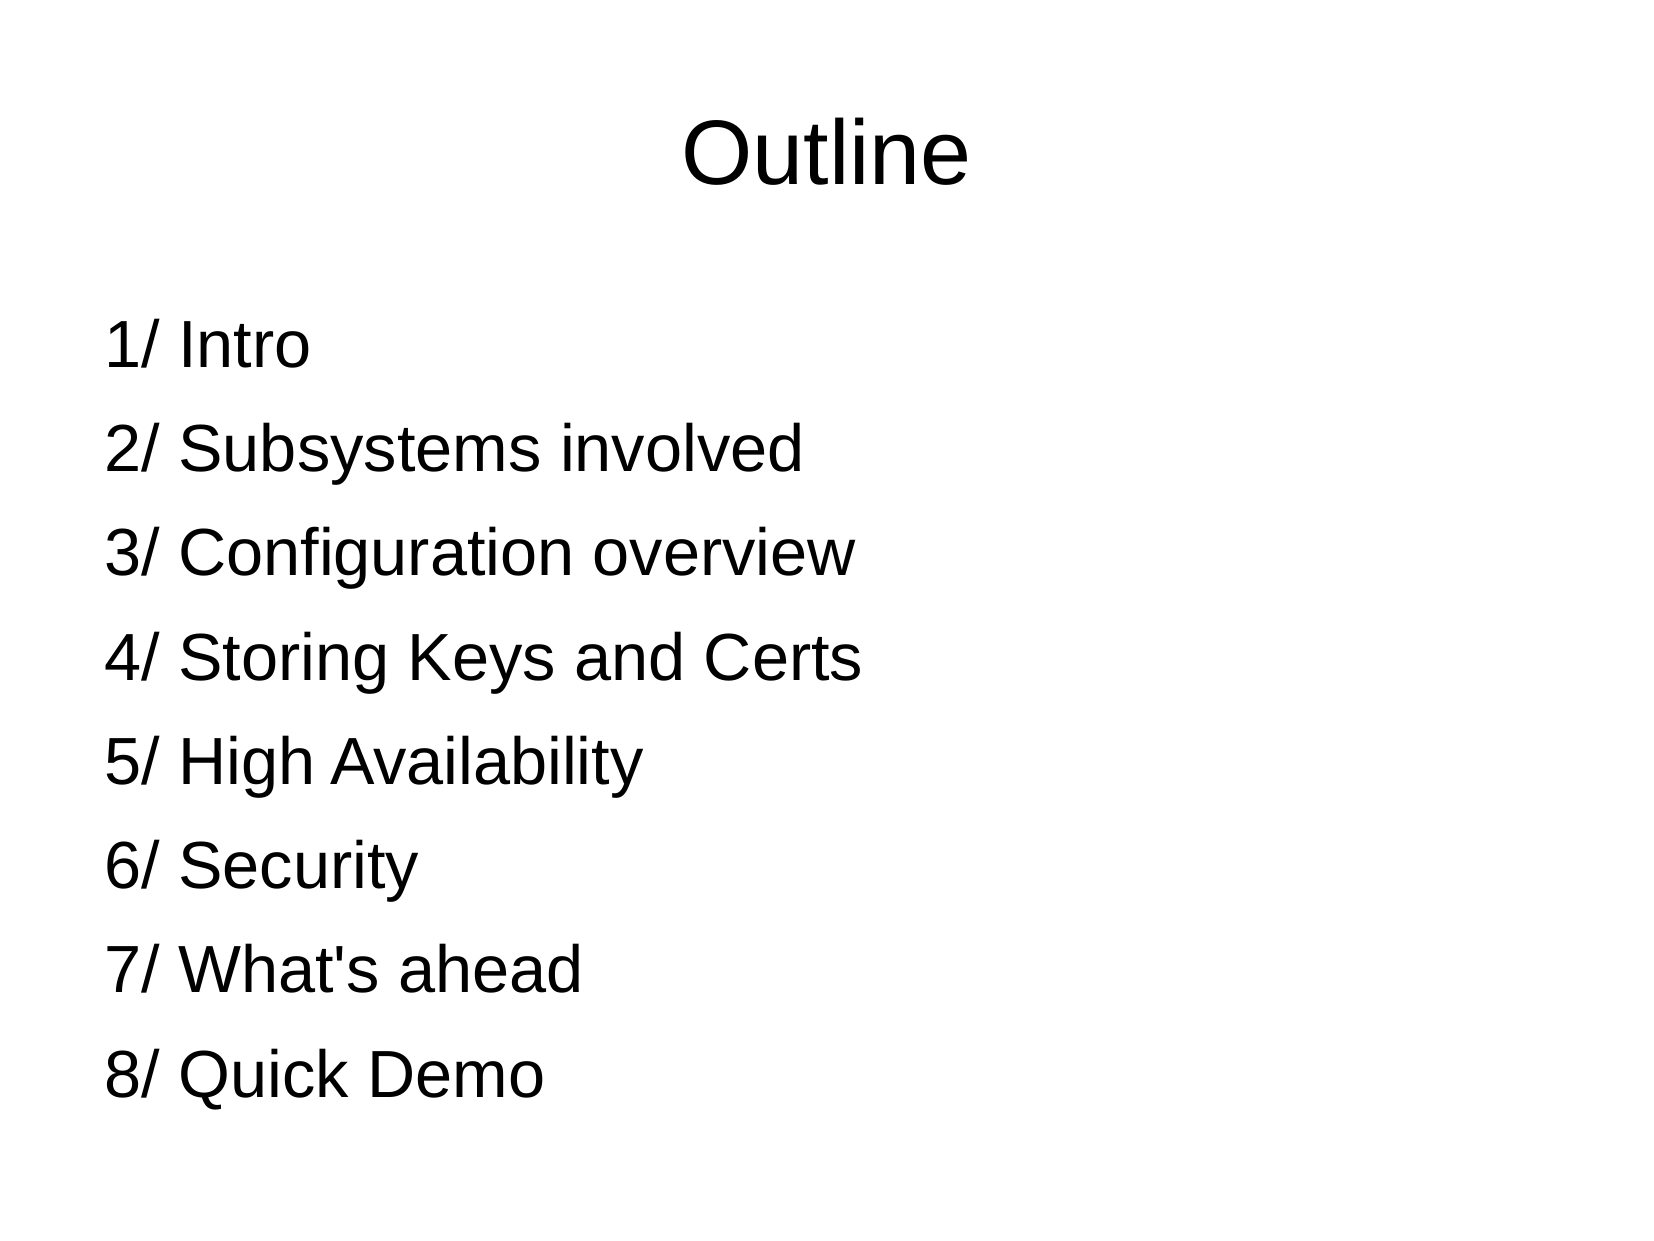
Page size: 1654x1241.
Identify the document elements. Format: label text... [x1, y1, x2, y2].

title Outline [82, 49, 1571, 257]
list Intro Subsystems involved Configuration overview Storing Keys and Certs High Availability Security What's ahead Quick Demo [86, 306, 1576, 1126]
